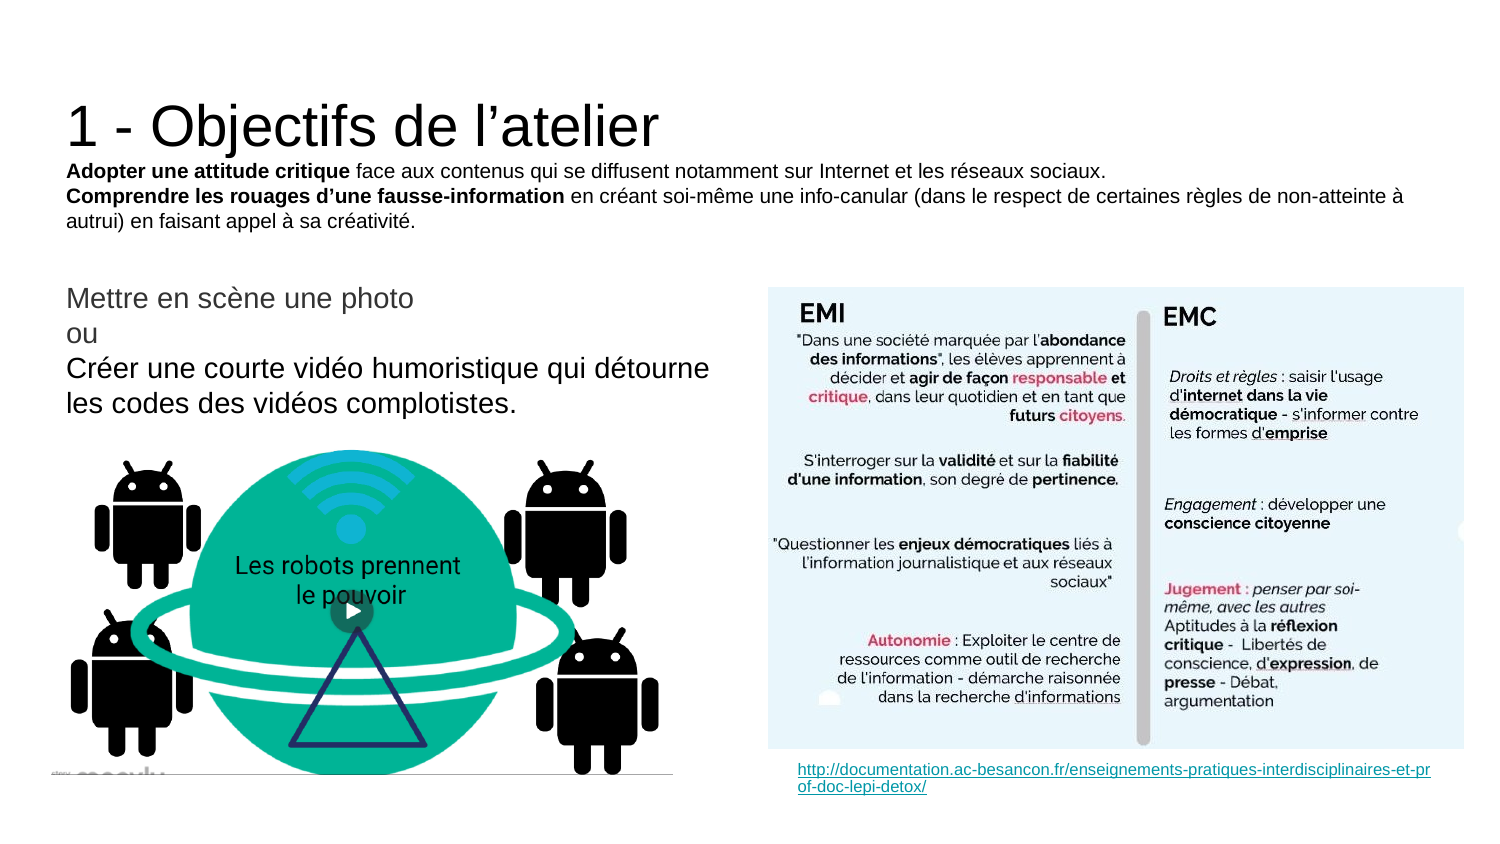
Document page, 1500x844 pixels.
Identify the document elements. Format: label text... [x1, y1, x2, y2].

list Mettre en scène une photo ou Créer une courte vidéo humoristique qui détourne les codes des vidéos complotistes. [51, 264, 1449, 825]
picture [51, 422, 673, 775]
picture [768, 287, 1464, 749]
title 1 - Objectifs de l’atelier Adopter une attitude critique face aux contenus qui se diffusent notamment sur Internet et les réseaux sociaux. Comprendre les rouages d’une fausse-information en créant soi-même une info-canular (dans le respect de certaines règles de non-atteinte à autrui) en faisant appel à sa créativité. [51, 72, 1449, 257]
text_box http://documentation.ac-besancon.fr/enseignements-pratiques-interdisciplinaires-et-prof-doc-lepi-detox/ [782, 744, 1450, 801]
